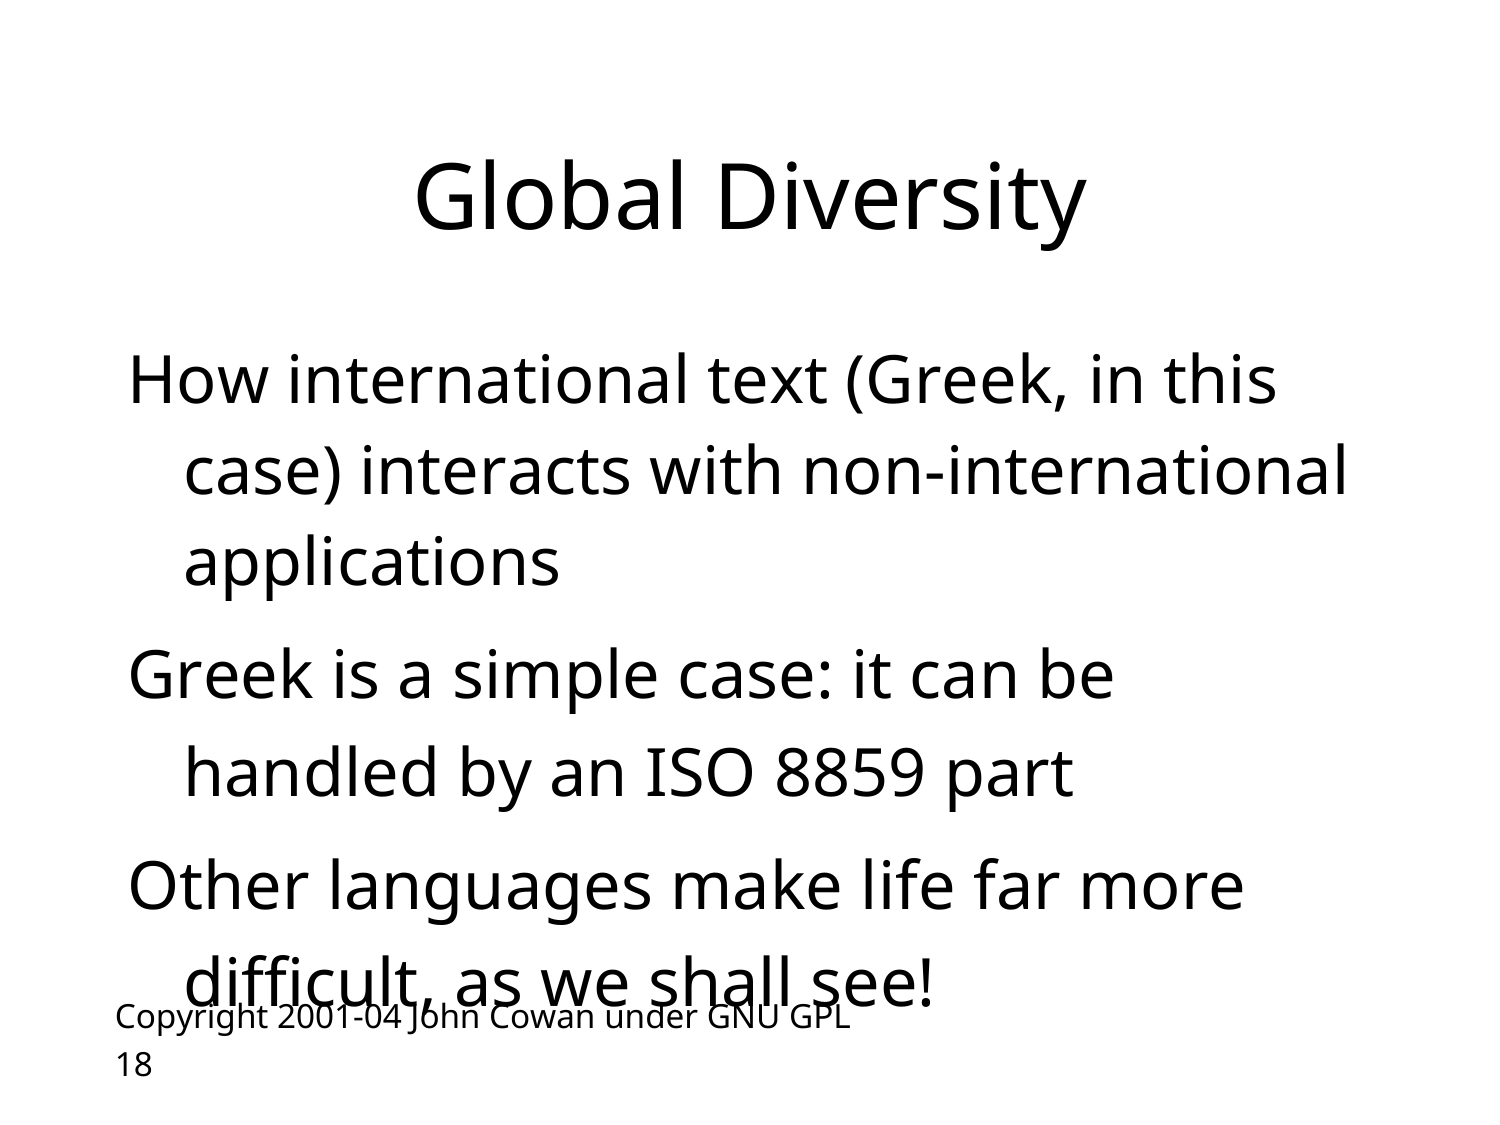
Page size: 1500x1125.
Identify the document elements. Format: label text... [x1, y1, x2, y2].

title Global Diversity [112, 99, 1388, 288]
list How international text (Greek, in this case) interacts with non-international applications Greek is a simple case: it can be handled by an ISO 8859 part Other languages make life far more difficult, as we shall see! [112, 324, 1388, 1000]
